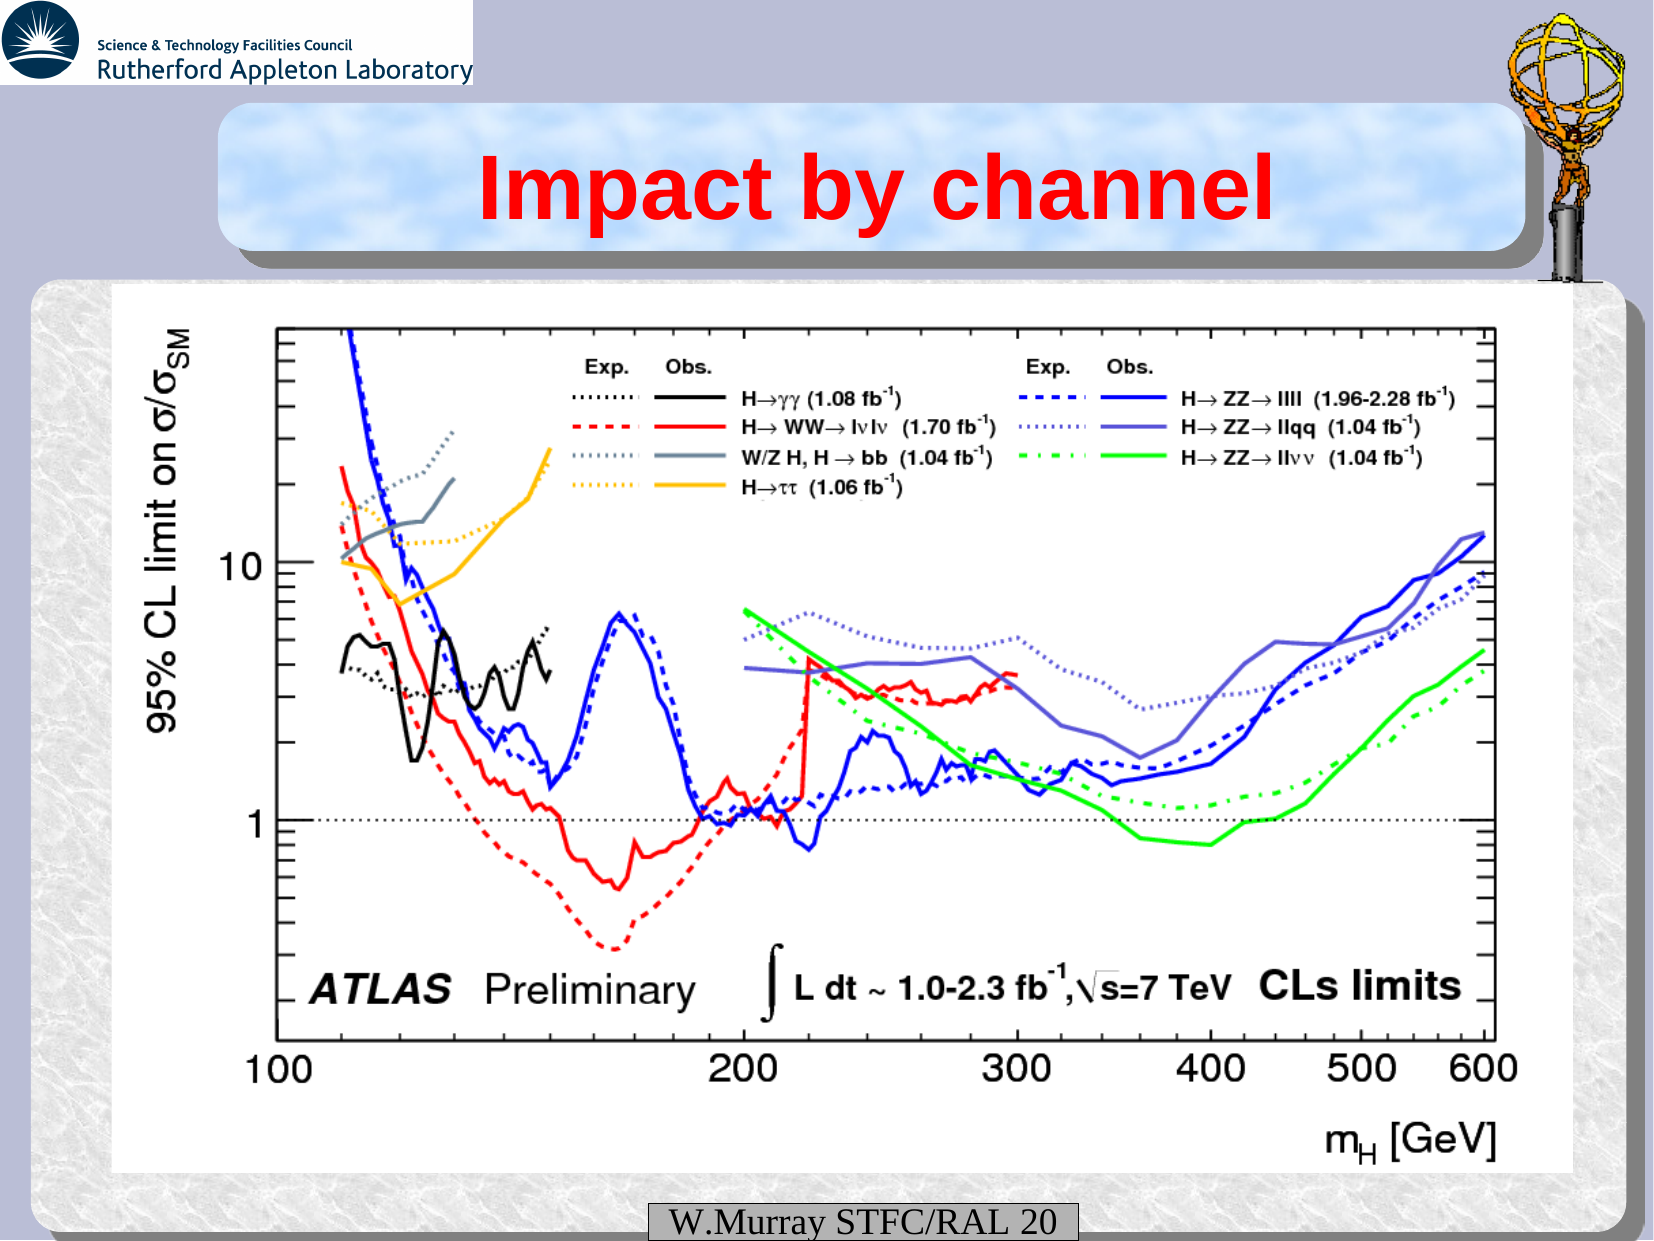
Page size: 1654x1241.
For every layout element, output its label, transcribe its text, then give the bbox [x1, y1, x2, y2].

picture [30, 0, 1654, 1232]
picture [0, 0, 473, 85]
title Impact by channel [244, 112, 1512, 263]
